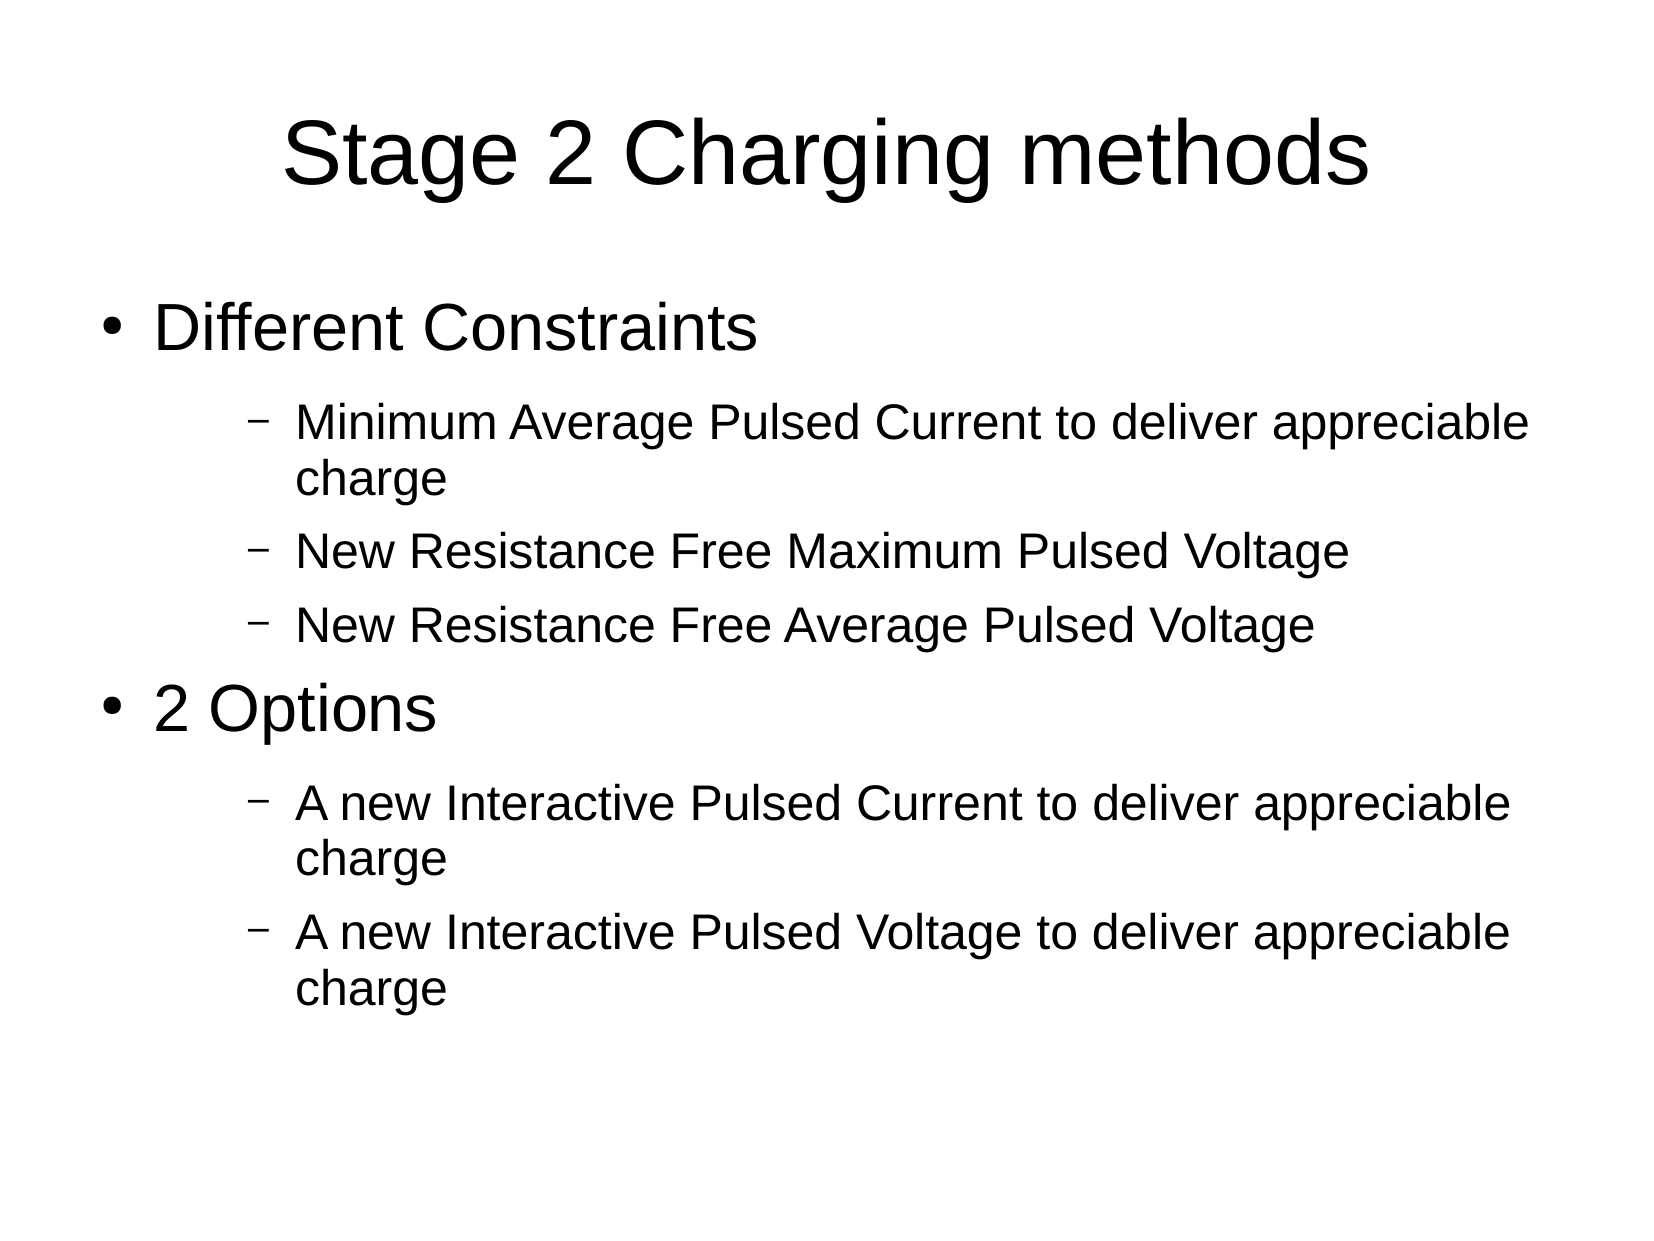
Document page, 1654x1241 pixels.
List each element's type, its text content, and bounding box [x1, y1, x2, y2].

list Different Constraints Minimum Average Pulsed Current to deliver appreciable charge New Resistance Free Maximum Pulsed Voltage New Resistance Free Average Pulsed Voltage 2 Options A new Interactive Pulsed Current to deliver appreciable charge A new Interactive Pulsed Voltage to deliver appreciable charge [82, 290, 1571, 1109]
title Stage 2 Charging methods [82, 49, 1571, 257]
